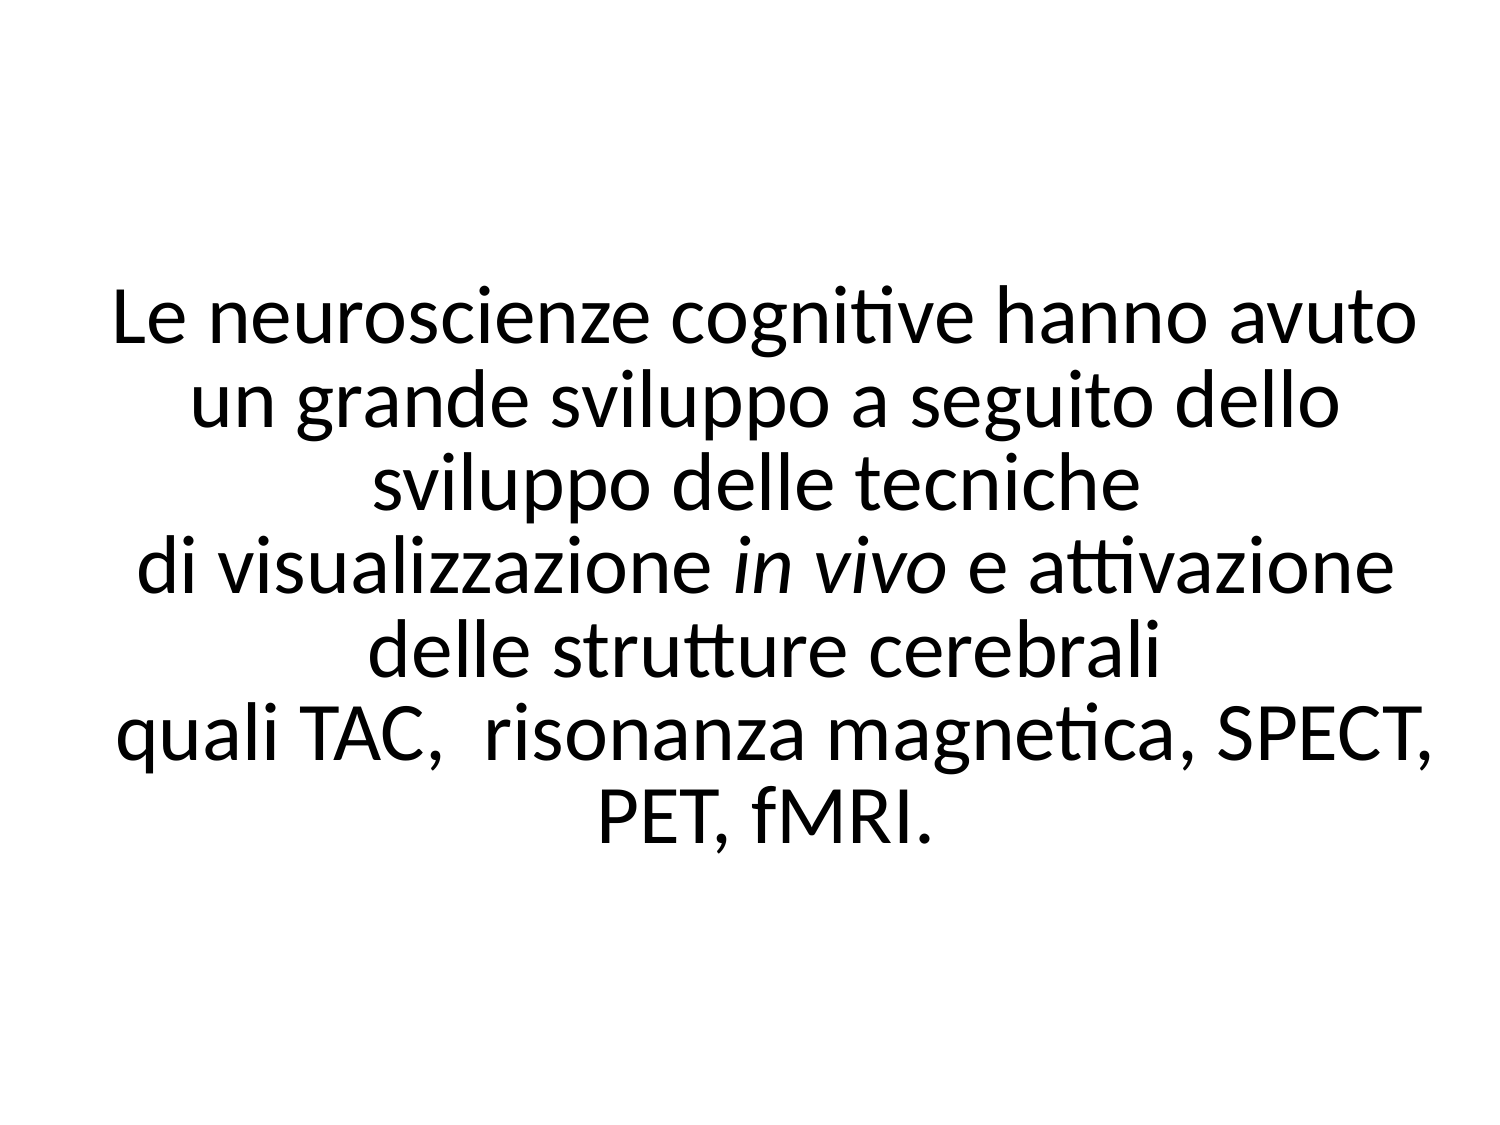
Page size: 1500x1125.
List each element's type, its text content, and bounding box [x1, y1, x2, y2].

title Le neuroscienze cognitive hanno avuto un grande sviluppo a seguito dello sviluppo delle tecniche di visualizzazione in vivo e attivazione delle strutture cerebrali quali TAC, risonanza magnetica, SPECT, PET, fMRI. [91, 217, 1441, 929]
